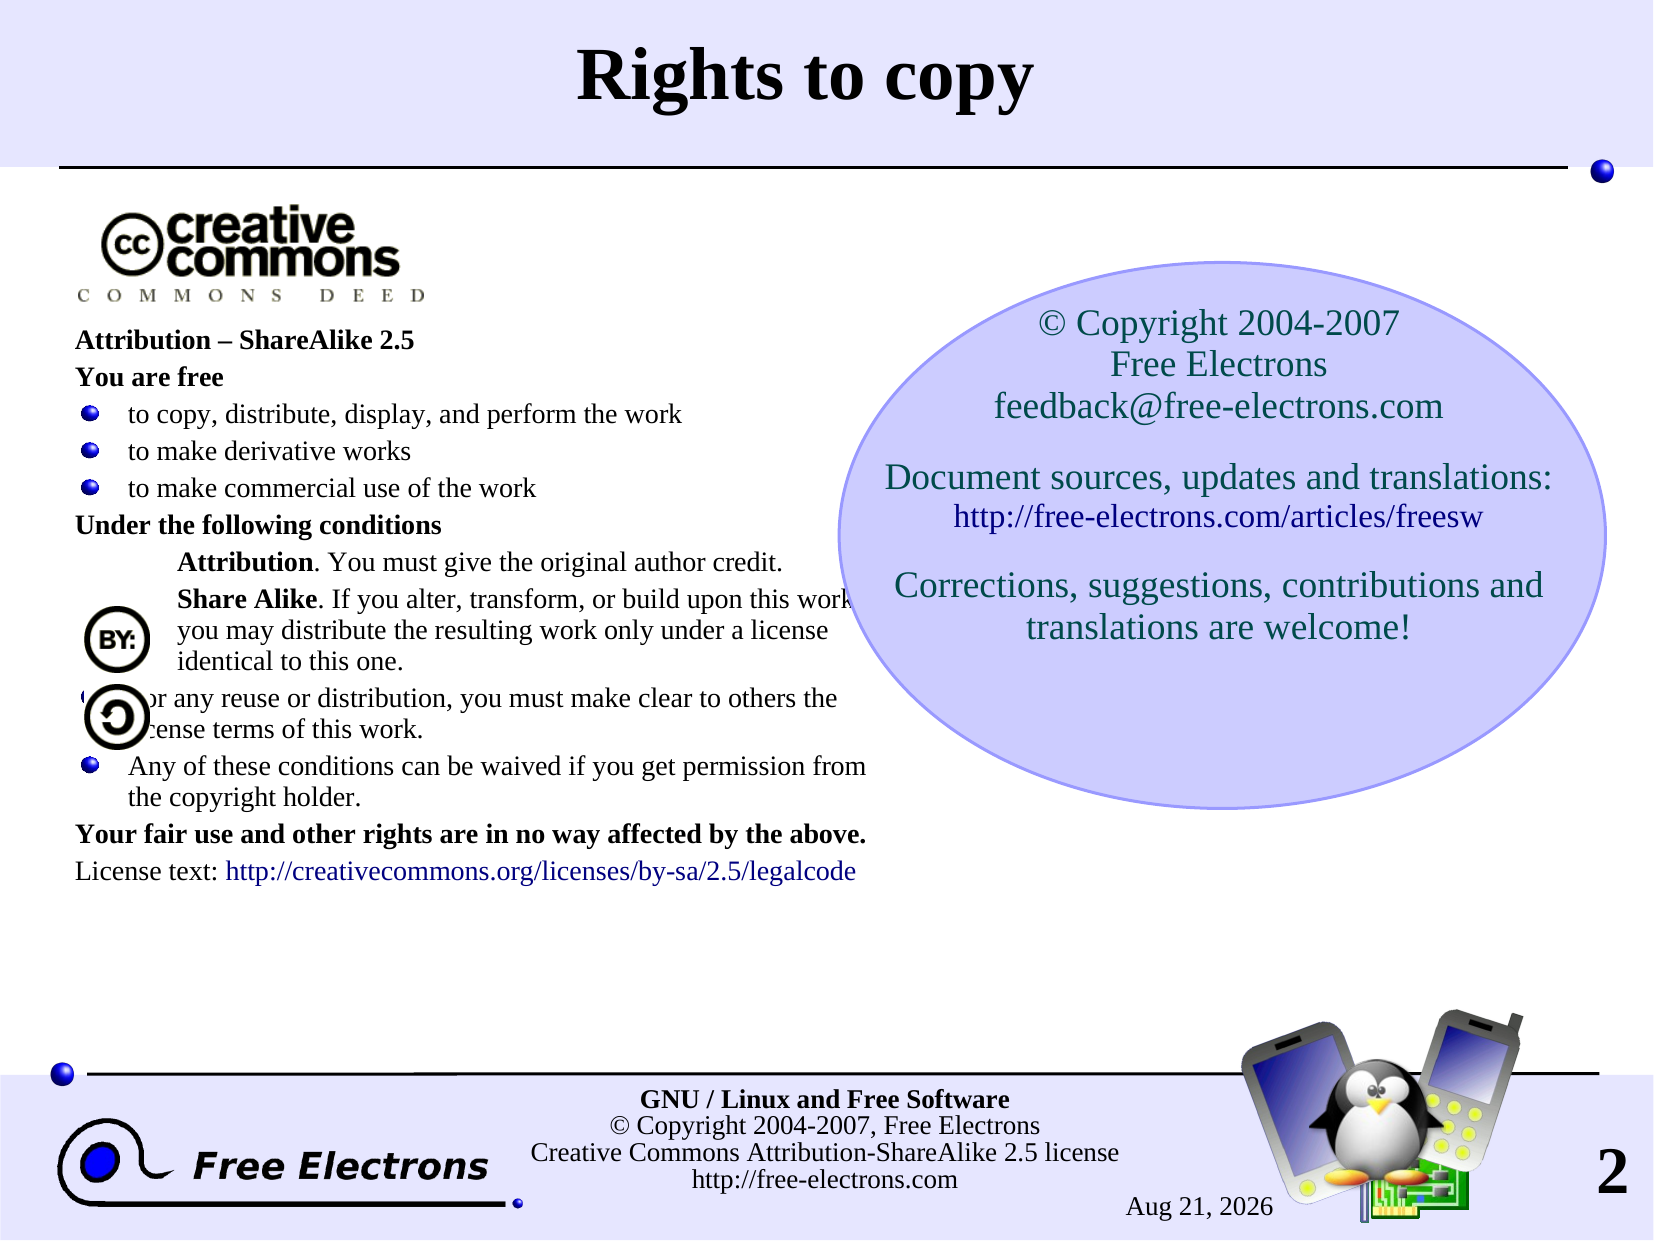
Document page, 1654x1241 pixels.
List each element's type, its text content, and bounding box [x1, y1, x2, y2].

text_box [839, 440, 863, 631]
text_box [1025, 262, 1419, 301]
list Attribution – ShareAlike 2.5 You are free to copy, distribute, display, and perform the work to make derivative works to make commercial use of the work Under the following conditions Attribution. You must give the original author credit. Share Alike. If you alter, transform, or build upon this work, you may distribute the resulting work only under a license identical to this one. For any reuse or distribution, you must make clear to others the license terms of this work. Any of these conditions can be waived if you get permission from the copyright holder. Your fair use and other rights are in no way affected by the above. License text: http://creativecommons.org/licenses/by-sa/2.5/legalcode [56, 324, 884, 1053]
picture [84, 606, 150, 673]
title Rights to copy [60, 12, 1551, 138]
text_box [1557, 402, 1606, 669]
list © Copyright 2004-2007 Free Electrons feedback@free-electrons.com Document sources, updates and translations: http://free-electrons.com/articles/freesw Corrections, suggestions, contributions and translations are welcome! [863, 301, 1557, 726]
picture [50, 1107, 527, 1216]
picture [1225, 983, 1538, 1241]
text_box [947, 726, 1497, 809]
picture [84, 684, 150, 750]
picture [78, 204, 424, 303]
